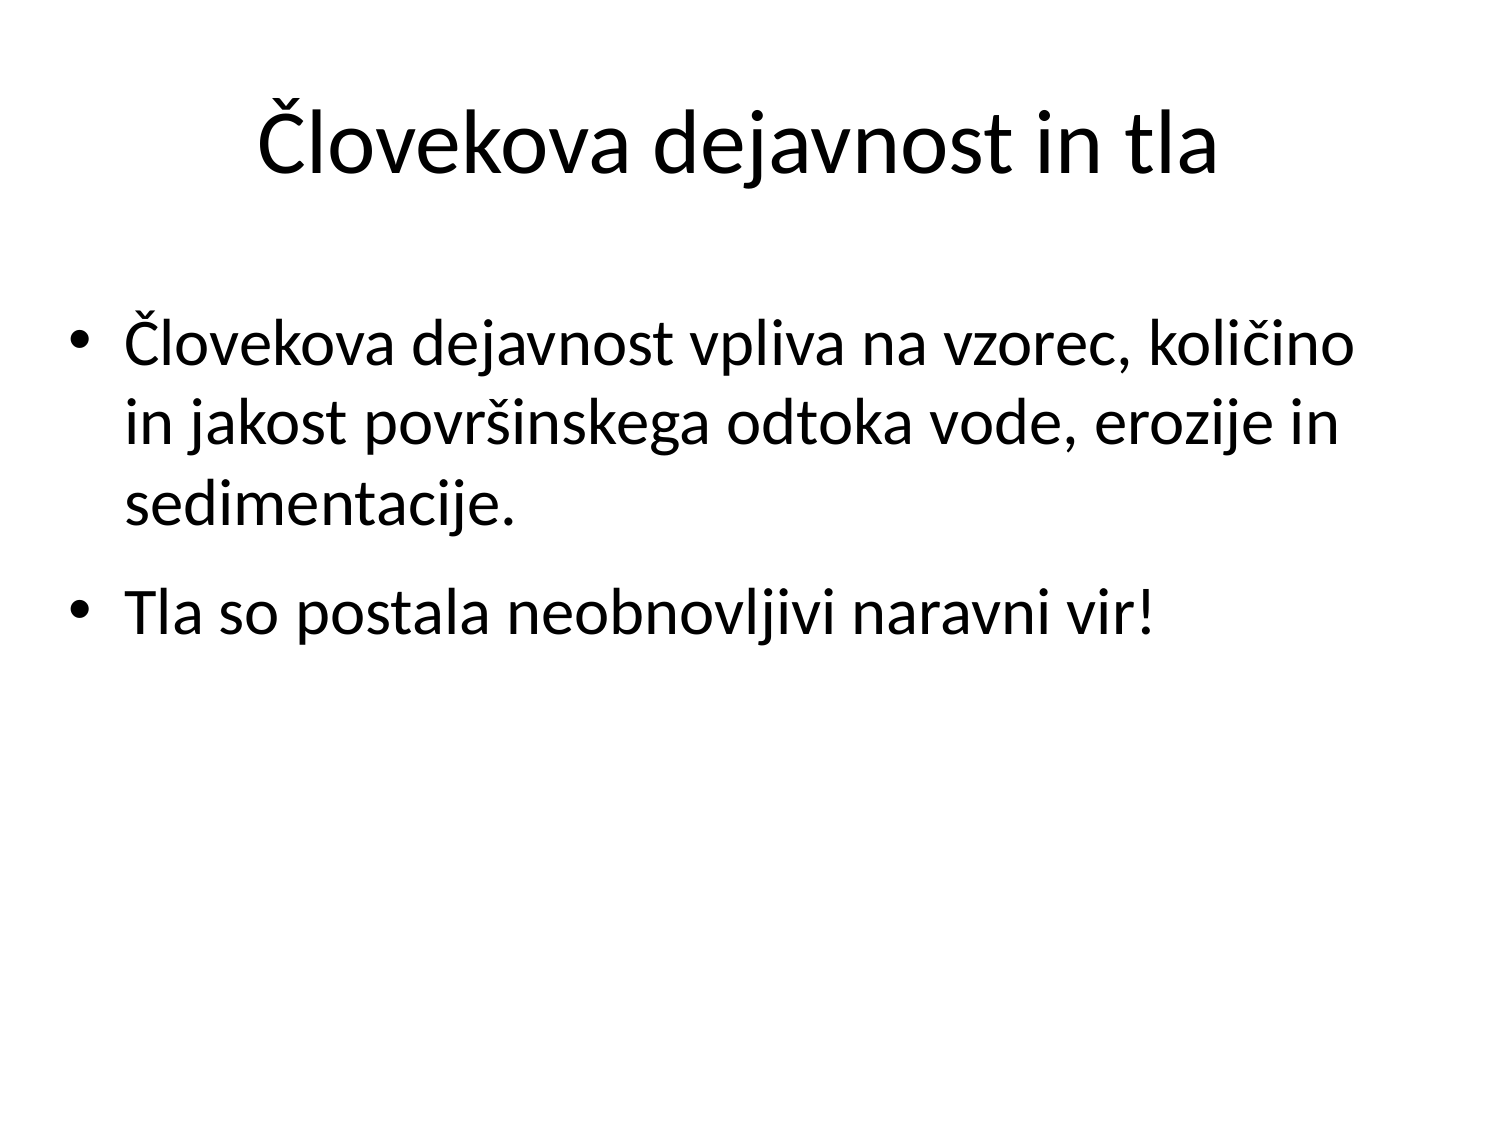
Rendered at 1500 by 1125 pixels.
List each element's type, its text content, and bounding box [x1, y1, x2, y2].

title Človekova dejavnost in tla [64, 42, 1415, 231]
list Človekova dejavnost vpliva na vzorec, količino in jakost površinskega odtoka vode, erozije in sedimentacije. Tla so postala neobnovljivi naravni vir! [53, 290, 1388, 916]
